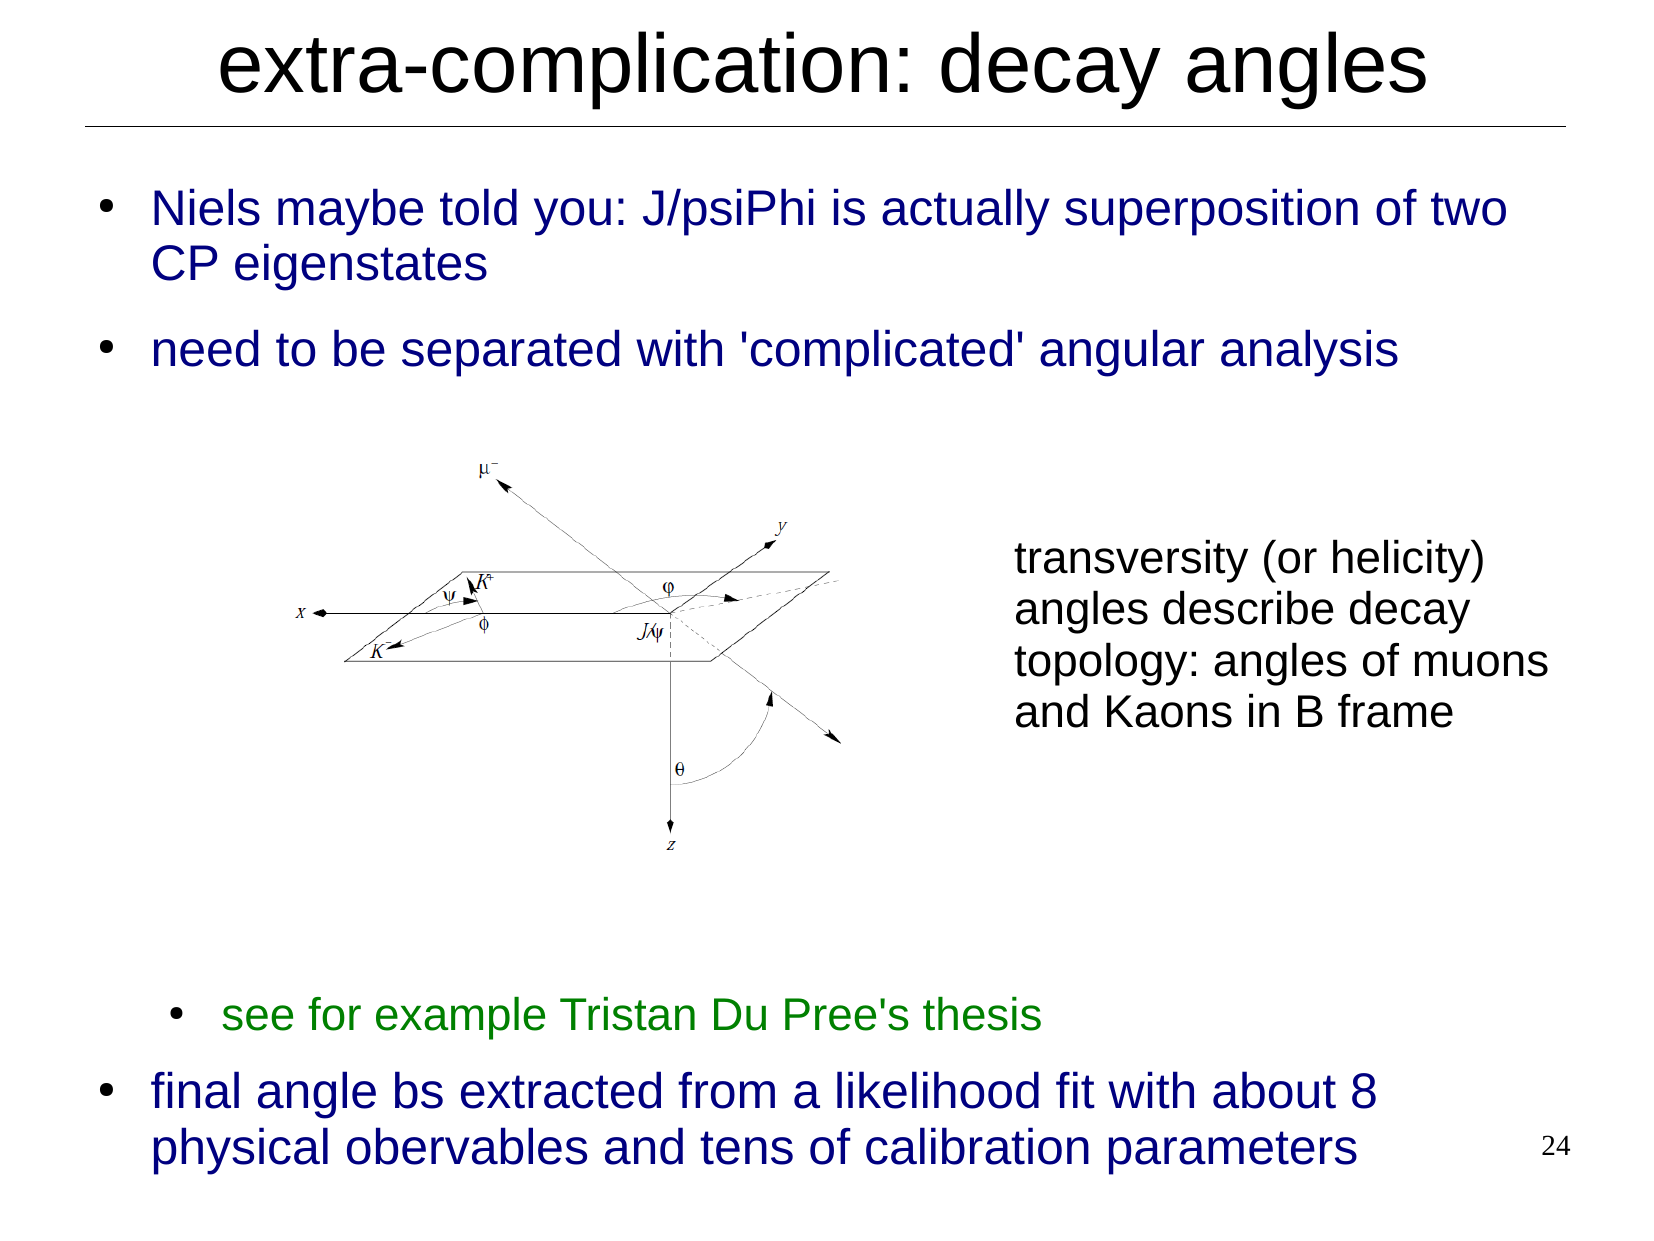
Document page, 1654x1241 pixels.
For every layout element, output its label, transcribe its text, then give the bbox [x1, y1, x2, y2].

list see for example Tristan Du Pree's thesis final angle bs extracted from a likelihood fit with about 8 physical obervables and tens of calibration parameters [79, 988, 1568, 1219]
title extra-complication: decay angles [79, 5, 1568, 121]
text_box transversity (or helicity) angles describe decay topology: angles of muons and Kaons in B frame [999, 524, 1564, 745]
picture [265, 441, 867, 873]
list Niels maybe told you: J/psiPhi is actually superposition of two CP eigenstates need to be separated with 'complicated' angular analysis [79, 179, 1568, 410]
